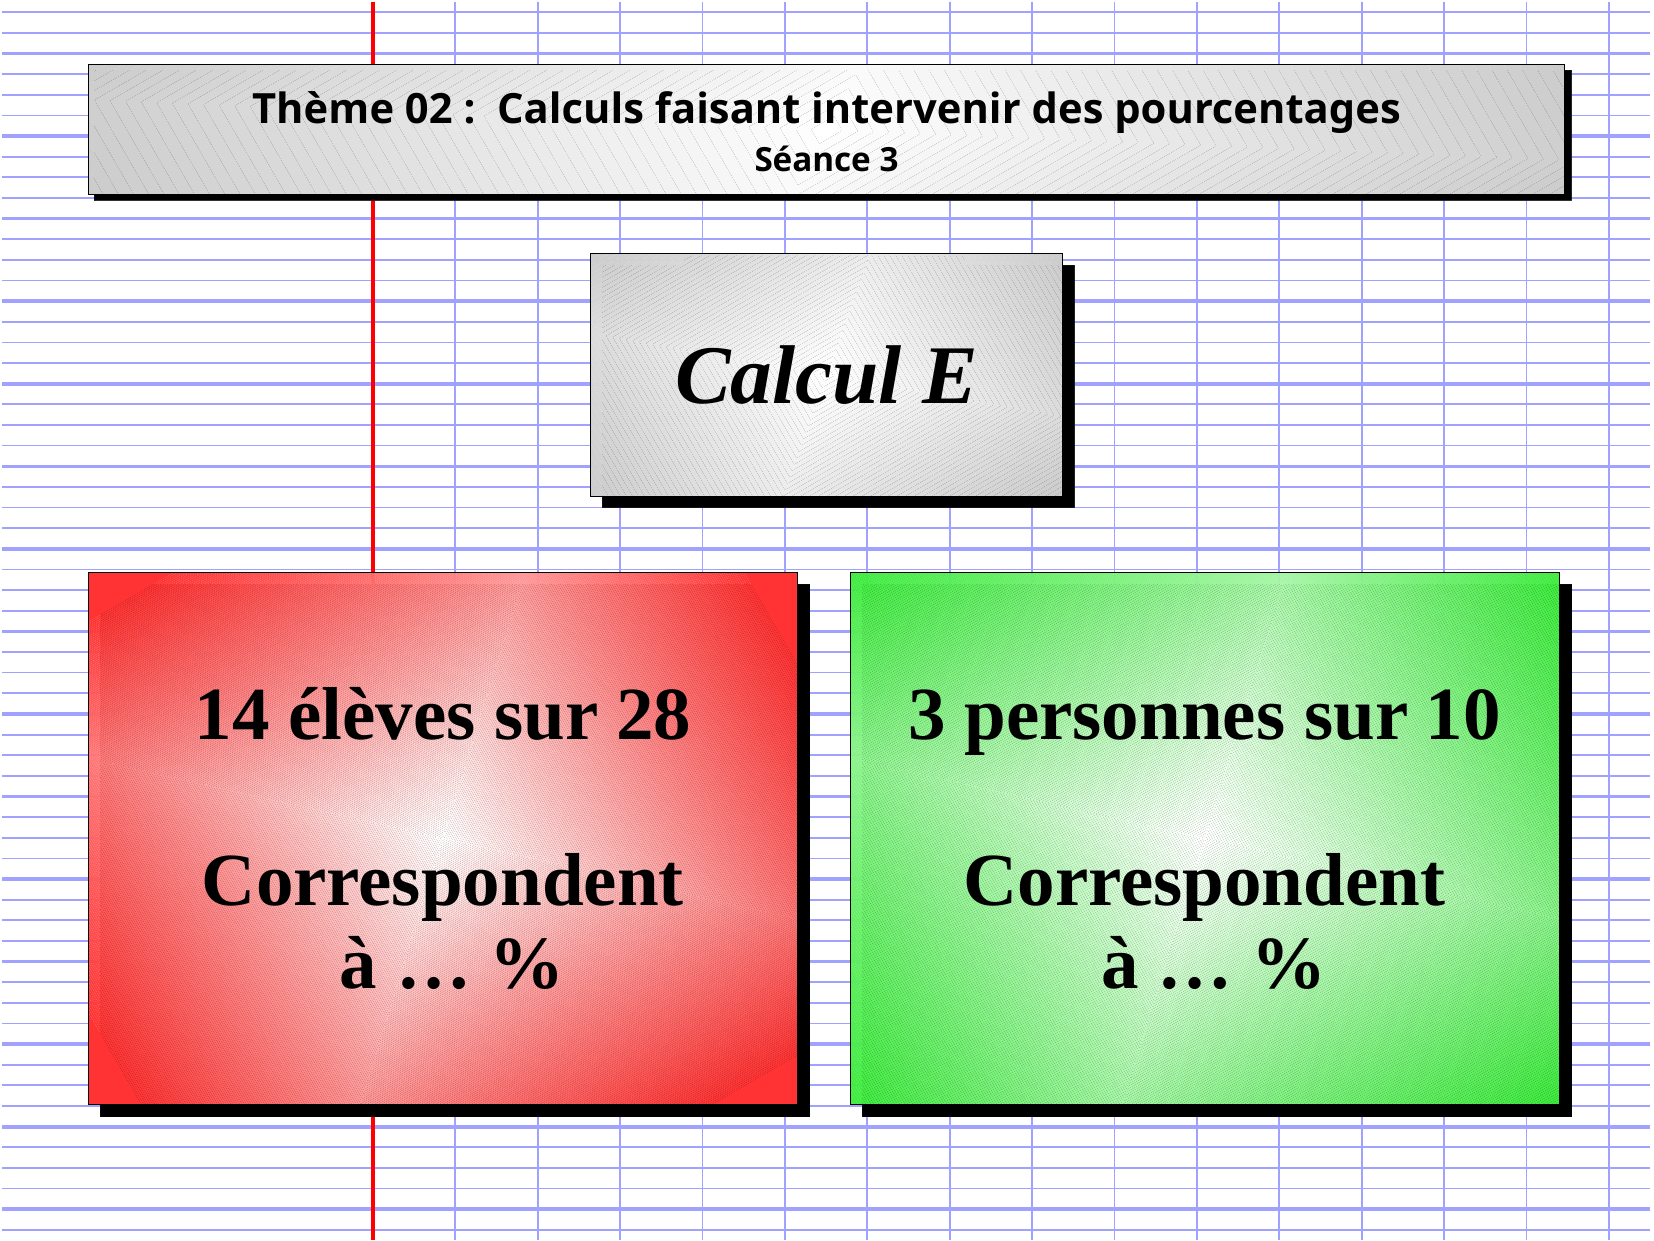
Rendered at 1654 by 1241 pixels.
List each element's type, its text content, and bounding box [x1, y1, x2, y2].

text_box 14 élèves sur 28 Correspondent à … % [88, 572, 798, 1105]
picture [0, 0, 1654, 1241]
text_box Thème 02 : Calculs faisant intervenir des pourcentages Séance 3 [88, 64, 1565, 195]
text_box 3 personnes sur 10 Correspondent à … % [850, 572, 1560, 1105]
text_box Calcul E [590, 253, 1063, 497]
